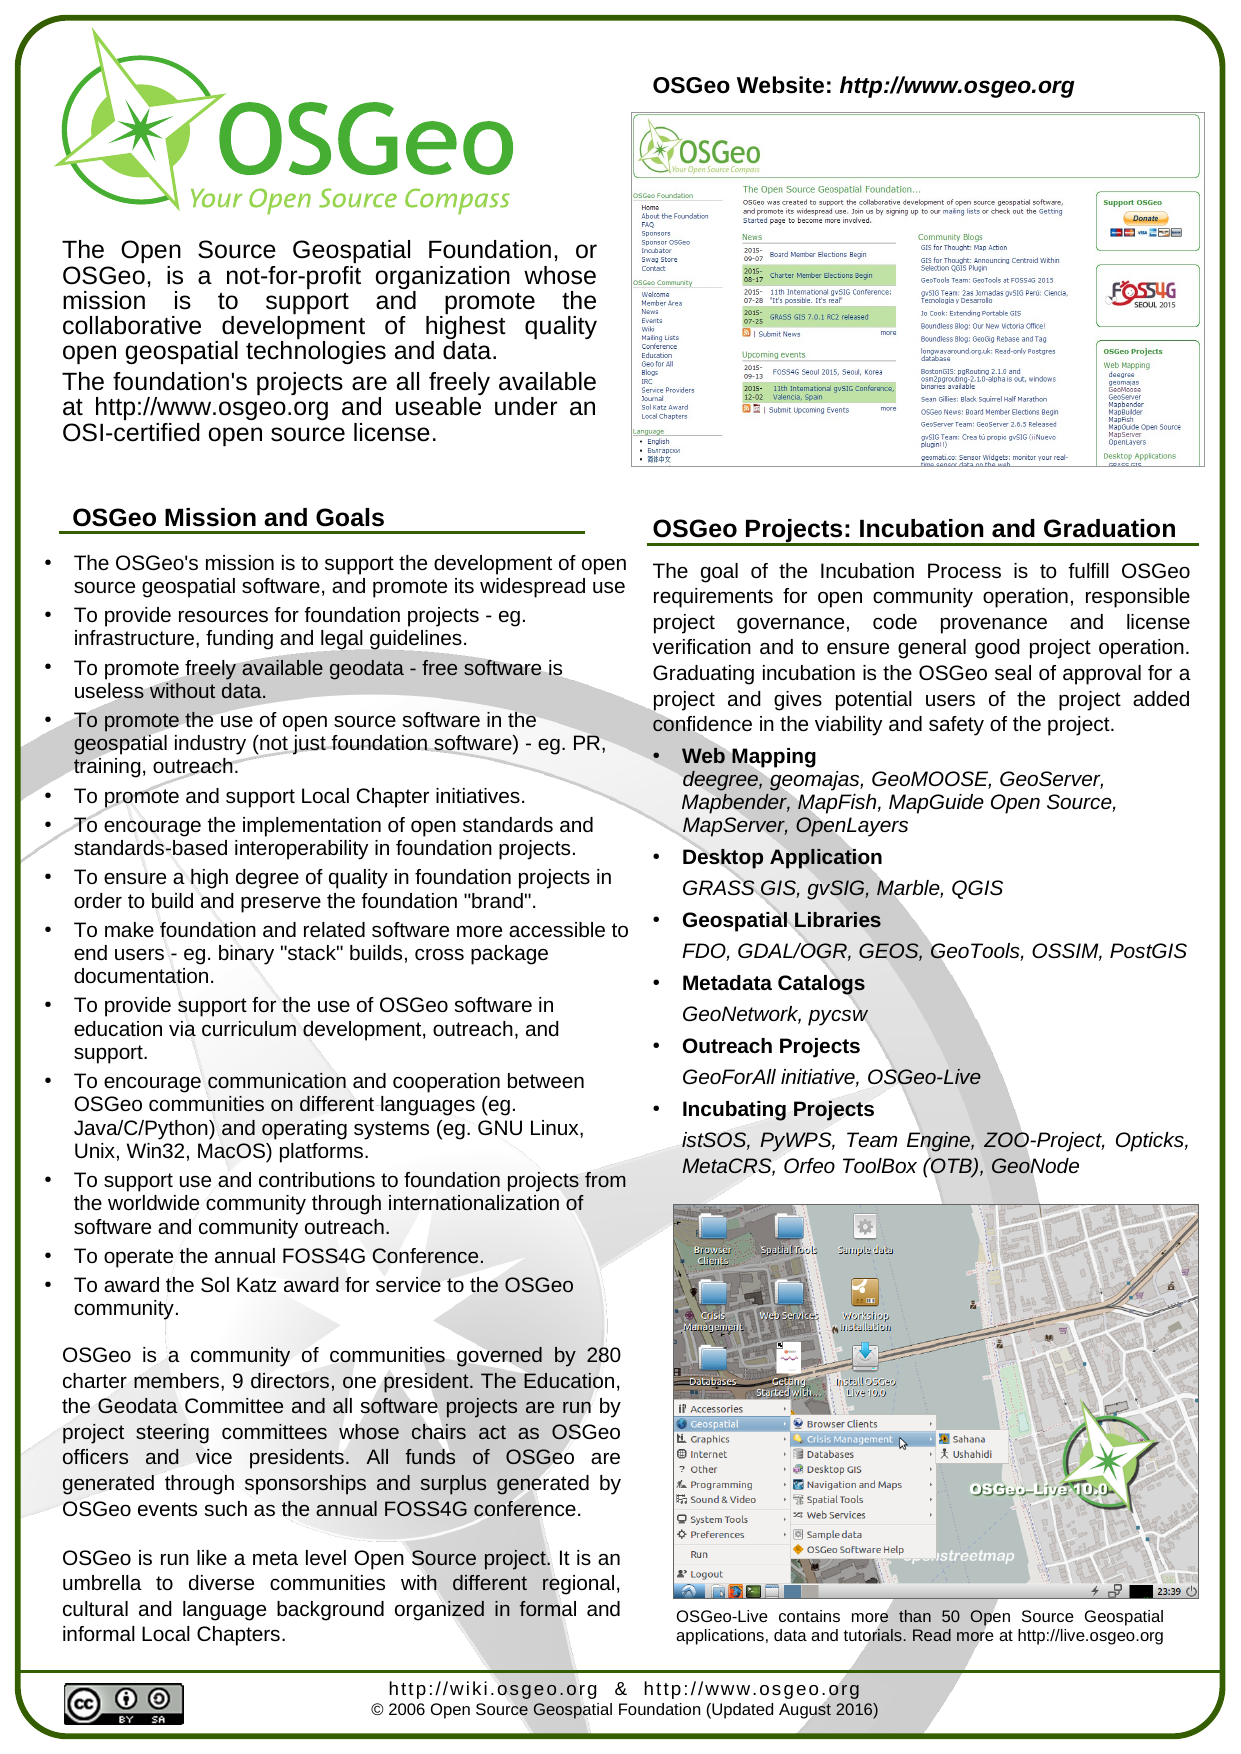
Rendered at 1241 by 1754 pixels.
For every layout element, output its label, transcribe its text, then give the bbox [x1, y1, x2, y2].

text_box http://wiki.osgeo.org & http://www.osgeo.org © 2006 Open Source Geospatial Foundation (Updated August 2016) [152, 1671, 1098, 1727]
text_box OSGeo Mission and Goals The OSGeo's mission is to support the development of open source geospatial software, and promote its widespread use To provide resources for foundation projects - eg. infrastructure, funding and legal guidelines. To promote freely available geodata - free software is useless without data. To promote the use of open source software in the geospatial industry (not just foundation software) - eg. PR, training, outreach. To promote and support Local Chapter initiatives. To encourage the implementation of open standards and standards-based interoperability in foundation projects. To ensure a high degree of quality in foundation projects in order to build and preserve the foundation "brand". To make foundation and related software more accessible to end users - eg. binary "stack" builds, cross package documentation. To provide support for the use of OSGeo software in education via curriculum development, outreach, and support. To encourage communication and cooperation between OSGeo communities on different languages (eg. Java/C/Python) and operating systems (eg. GNU Linux, Unix, Win32, MacOS) platforms. To support use and contributions to foundation projects from the worldwide community through internationalization of software and community outreach. To operate the annual FOSS4G Conference. To award the Sol Katz award for service to the OSGeo community. [29, 697, 650, 1336]
text_box [17, 697, 47, 1670]
picture [64, 1683, 152, 1725]
text_box OSGeo Website: http://www.osgeo.org [756, 64, 1217, 117]
text_box OSGeo Projects: Incubation and Graduation The goal of the Incubation Process is to fulfill OSGeo requirements for open community operation, responsible project governance, code provenance and license verification and to ensure general good project operation. Graduating incubation is the OSGeo seal of approval for a project and gives potential users of the project added confidence in the viability and safety of the project. Web Mapping deegree, geomajas, GeoMOOSE, GeoServer, Mapbender, MapFish, MapGuide Open Source, MapServer, OpenLayers Desktop Application GRASS GIS, gvSIG, Marble, QGIS Geospatial Libraries FDO, GDAL/OGR, GEOS, GeoTools, OSSIM, PostGIS Metadata Catalogs GeoNetwork, pycsw Outreach Projects GeoForAll initiative, OSGeo-Live Incubating Projects istSOS, PyWPS, Team Engine, ZOO-Project, Opticks, MetaCRS, Orfeo ToolBox (OTB), GeoNode [650, 507, 1223, 1224]
text_box OSGeo is a community of communities governed by 280 charter members, 9 directors, one president. The Education, the Geodata Committee and all software projects are run by project steering committees whose chairs act as OSGeo officers and vice presidents. All funds of OSGeo are generated through sponsorships and surplus generated by OSGeo events such as the annual FOSS4G conference. OSGeo is run like a meta level Open Source project. It is an umbrella to diverse communities with different regional, cultural and language background organized in formal and informal Local Chapters. [47, 1334, 644, 1670]
picture [0, 0, 1205, 697]
text_box [756, 17, 1223, 507]
picture [17, 1692, 62, 1737]
picture [673, 1204, 1199, 1599]
text_box OSGeo-Live contains more than 50 Open Source Geospatial applications, data and tutorials. Read more at http://live.osgeo.org [661, 1600, 1205, 1654]
text_box [17, 1224, 1223, 1737]
